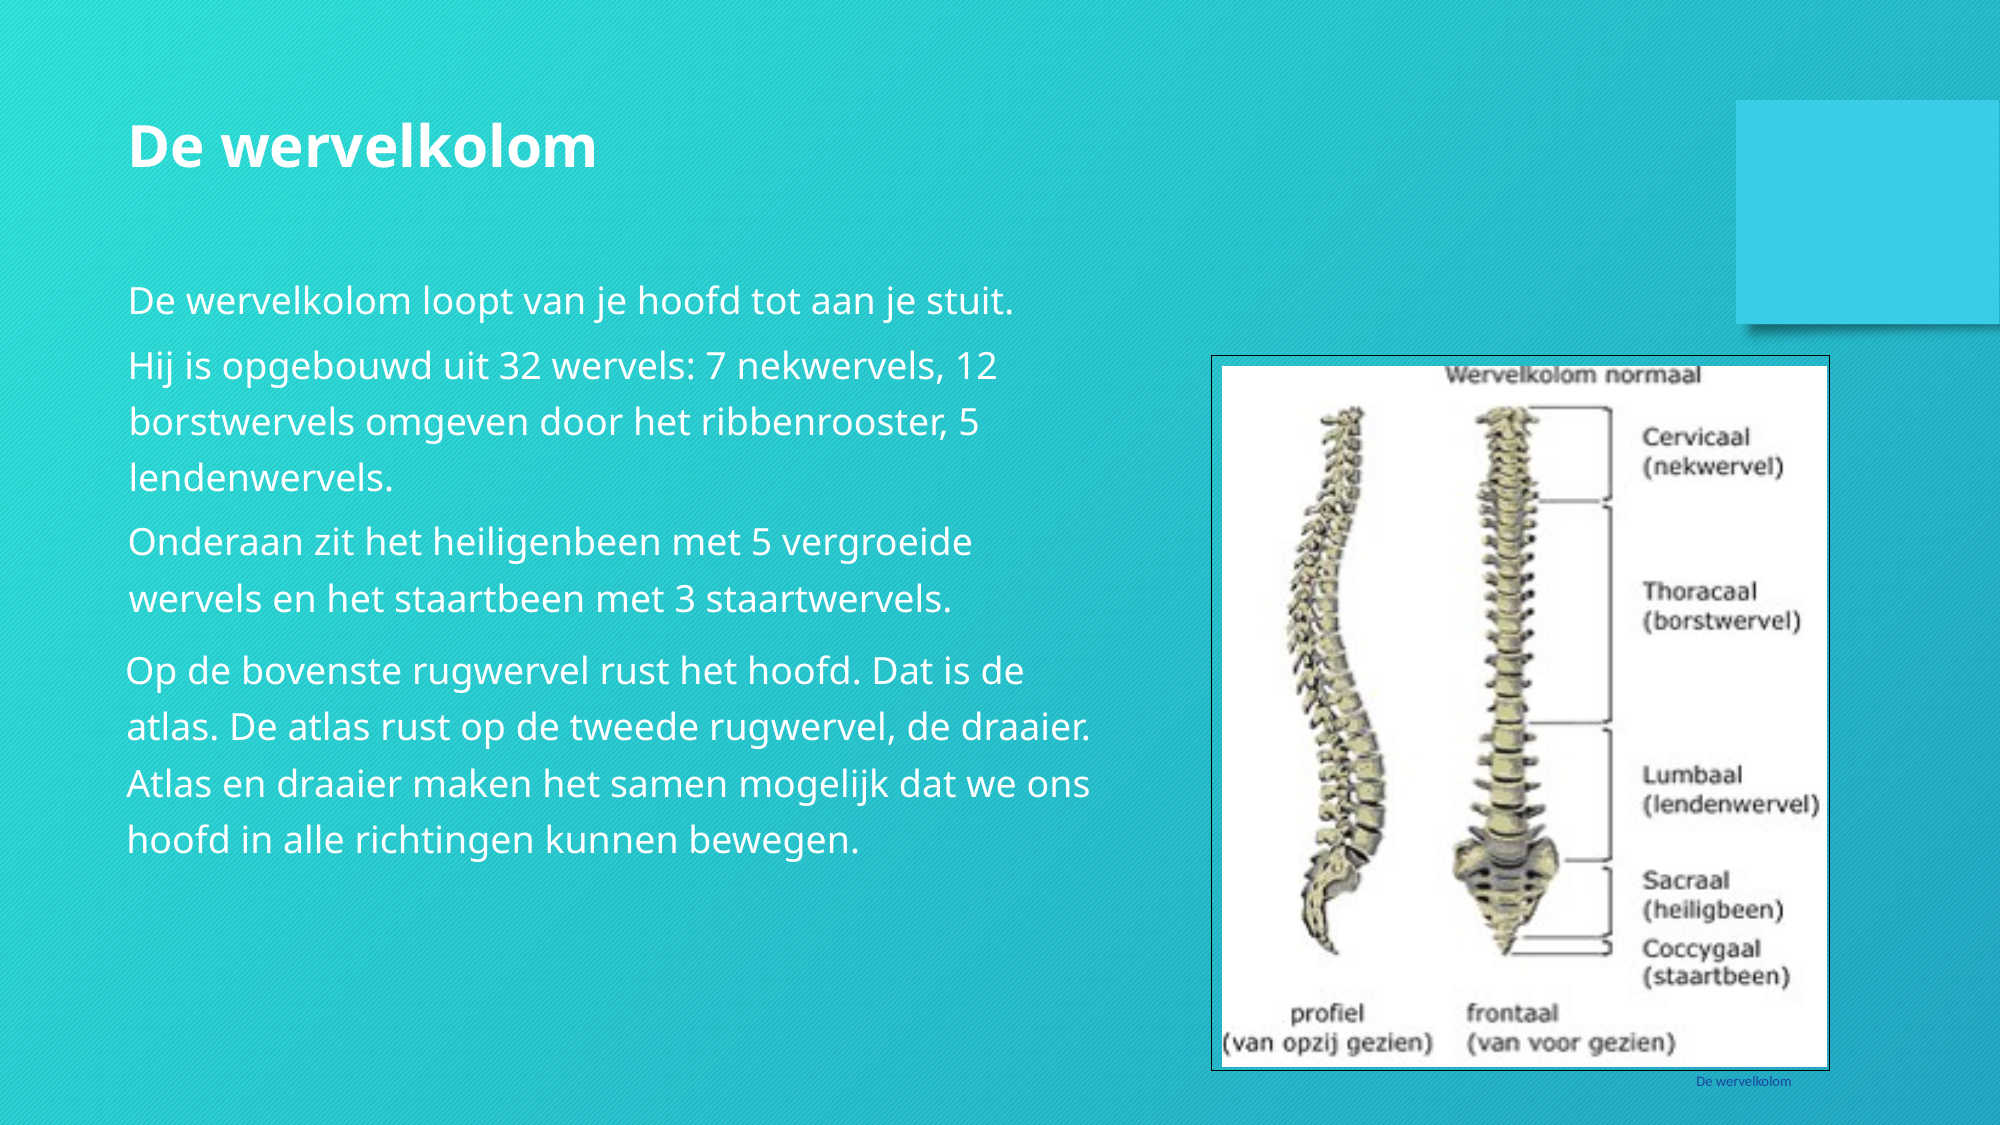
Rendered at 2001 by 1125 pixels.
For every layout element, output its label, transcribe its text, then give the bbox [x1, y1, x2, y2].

text_box De wervelkolom De wervelkolom loopt van je hoofd tot aan je stuit. Hij is opgebouwd uit 32 wervels: 7 nekwervels, 12 borstwervels omgeven door het ribbenrooster, 5 lendenwervels. Onderaan zit het heiligenbeen met 5 vergroeide wervels en het staartbeen met 3 staartwervels. [113, 97, 1113, 627]
text_box De wervelkolom [1696, 1071, 1874, 1102]
text_box Op de bovenste rugwervel rust het hoofd. Dat is de atlas. De atlas rust op de tweede rugwervel, de draaier. Atlas en draaier maken het samen mogelijk dat we ons hoofd in alle richtingen kunnen bewegen. [110, 628, 1110, 868]
picture [1222, 366, 1827, 1067]
